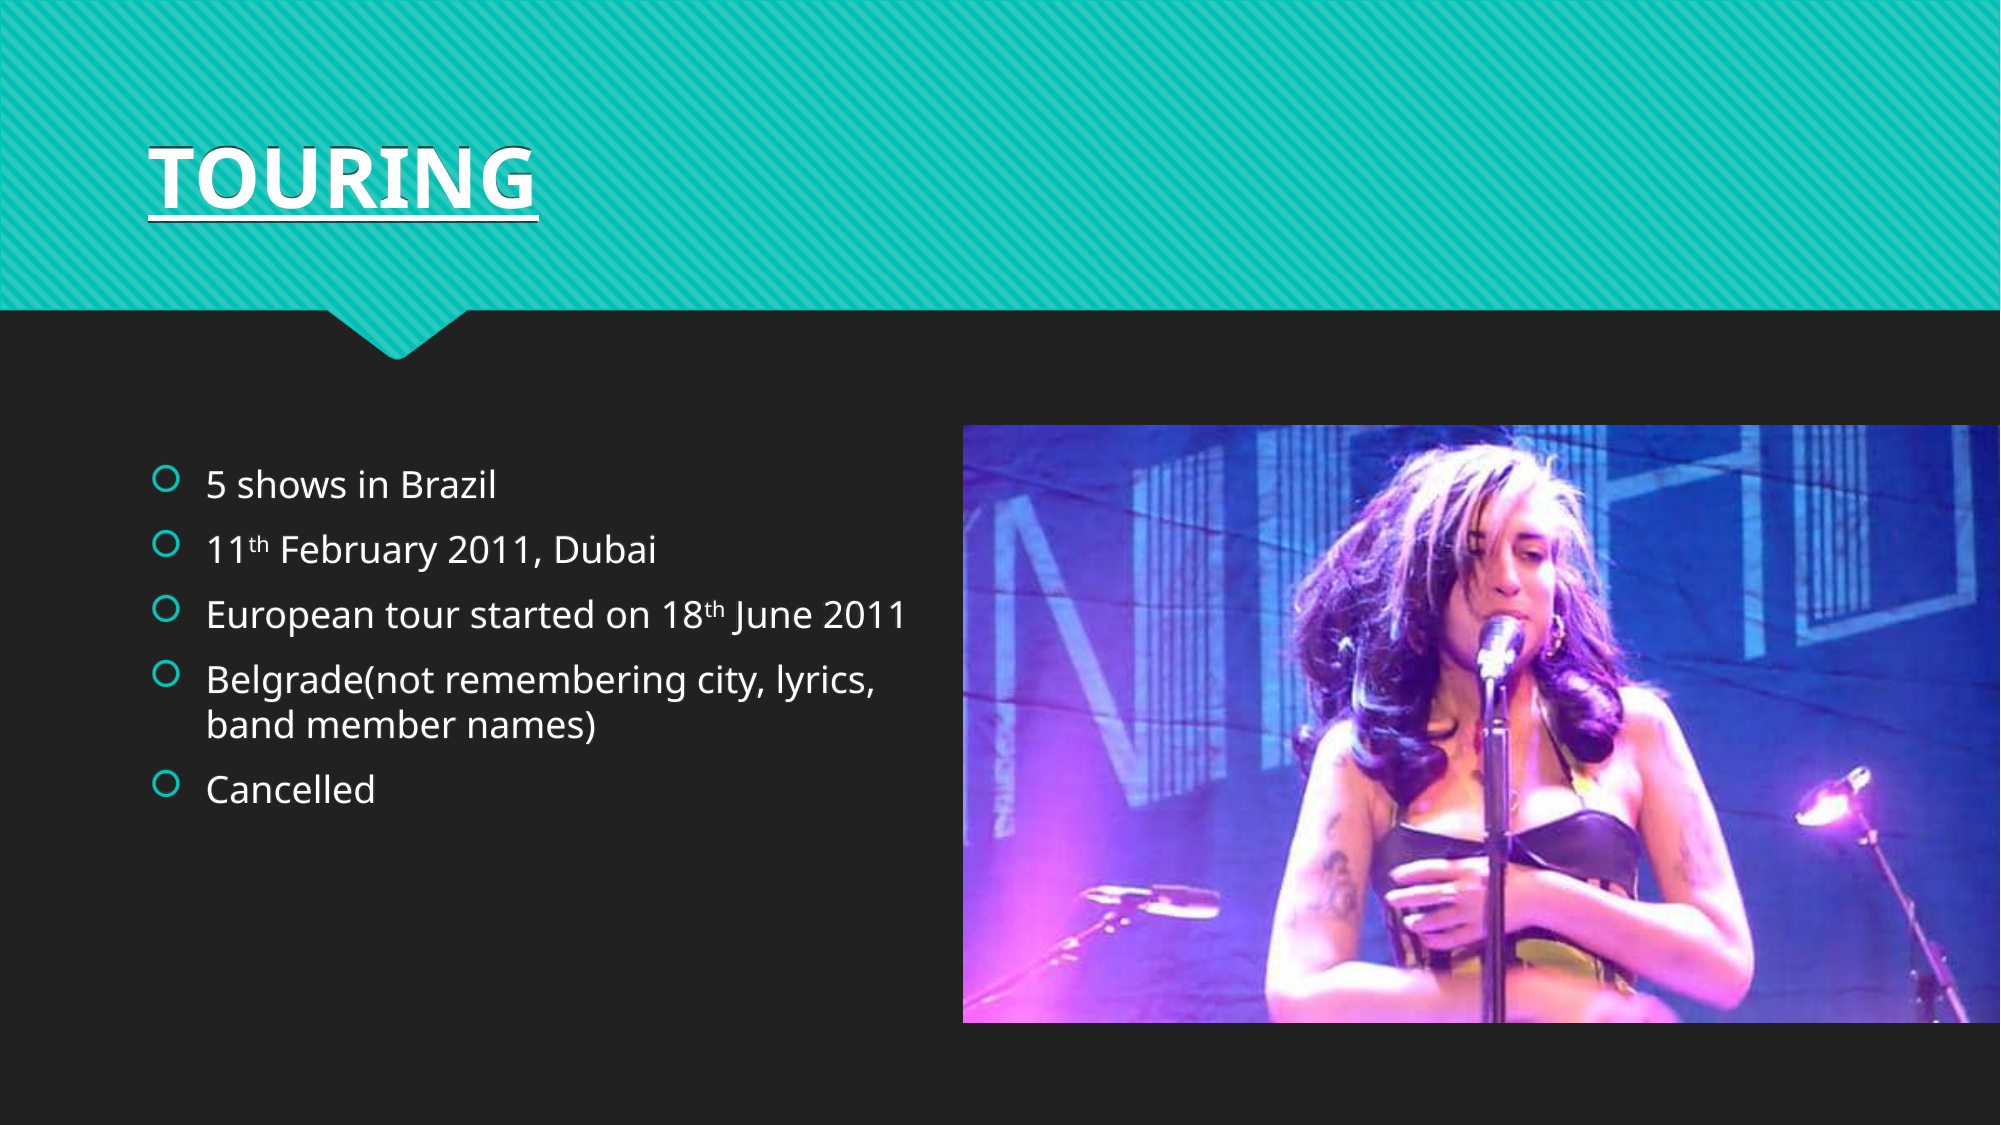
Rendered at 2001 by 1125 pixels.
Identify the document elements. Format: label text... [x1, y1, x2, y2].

picture [963, 425, 2000, 1023]
picture [1, 1, 1999, 357]
list 5 shows in Brazil 11th February 2011, Dubai European tour started on 18th June 2011 Belgrade(not remembering city, lyrics, band member names) Cancelled [134, 364, 985, 962]
title TOURING [132, 73, 1868, 233]
